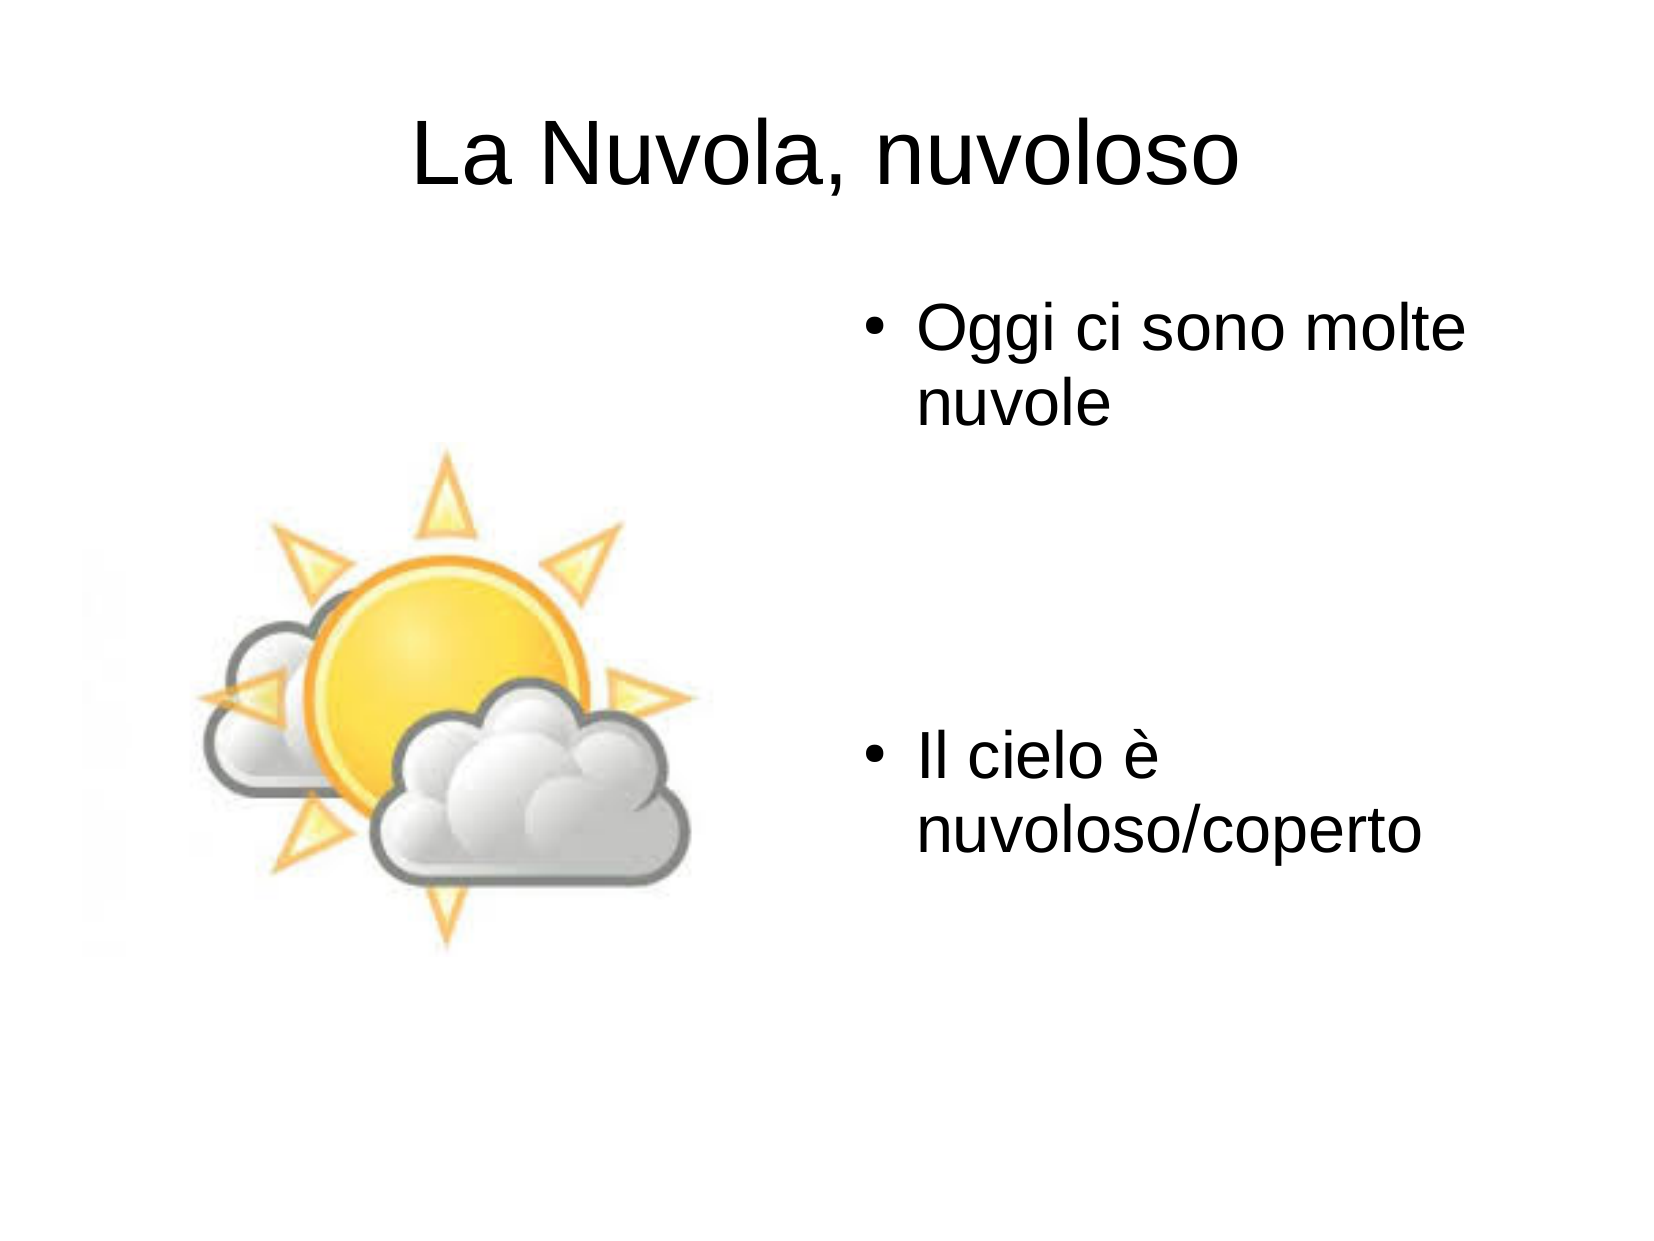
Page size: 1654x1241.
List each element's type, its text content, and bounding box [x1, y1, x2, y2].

picture [82, 442, 809, 957]
title La Nuvola, nuvoloso [82, 49, 1571, 257]
list Oggi ci sono molte nuvole [845, 290, 1572, 681]
list Il cielo è nuvoloso/coperto [845, 717, 1572, 1109]
